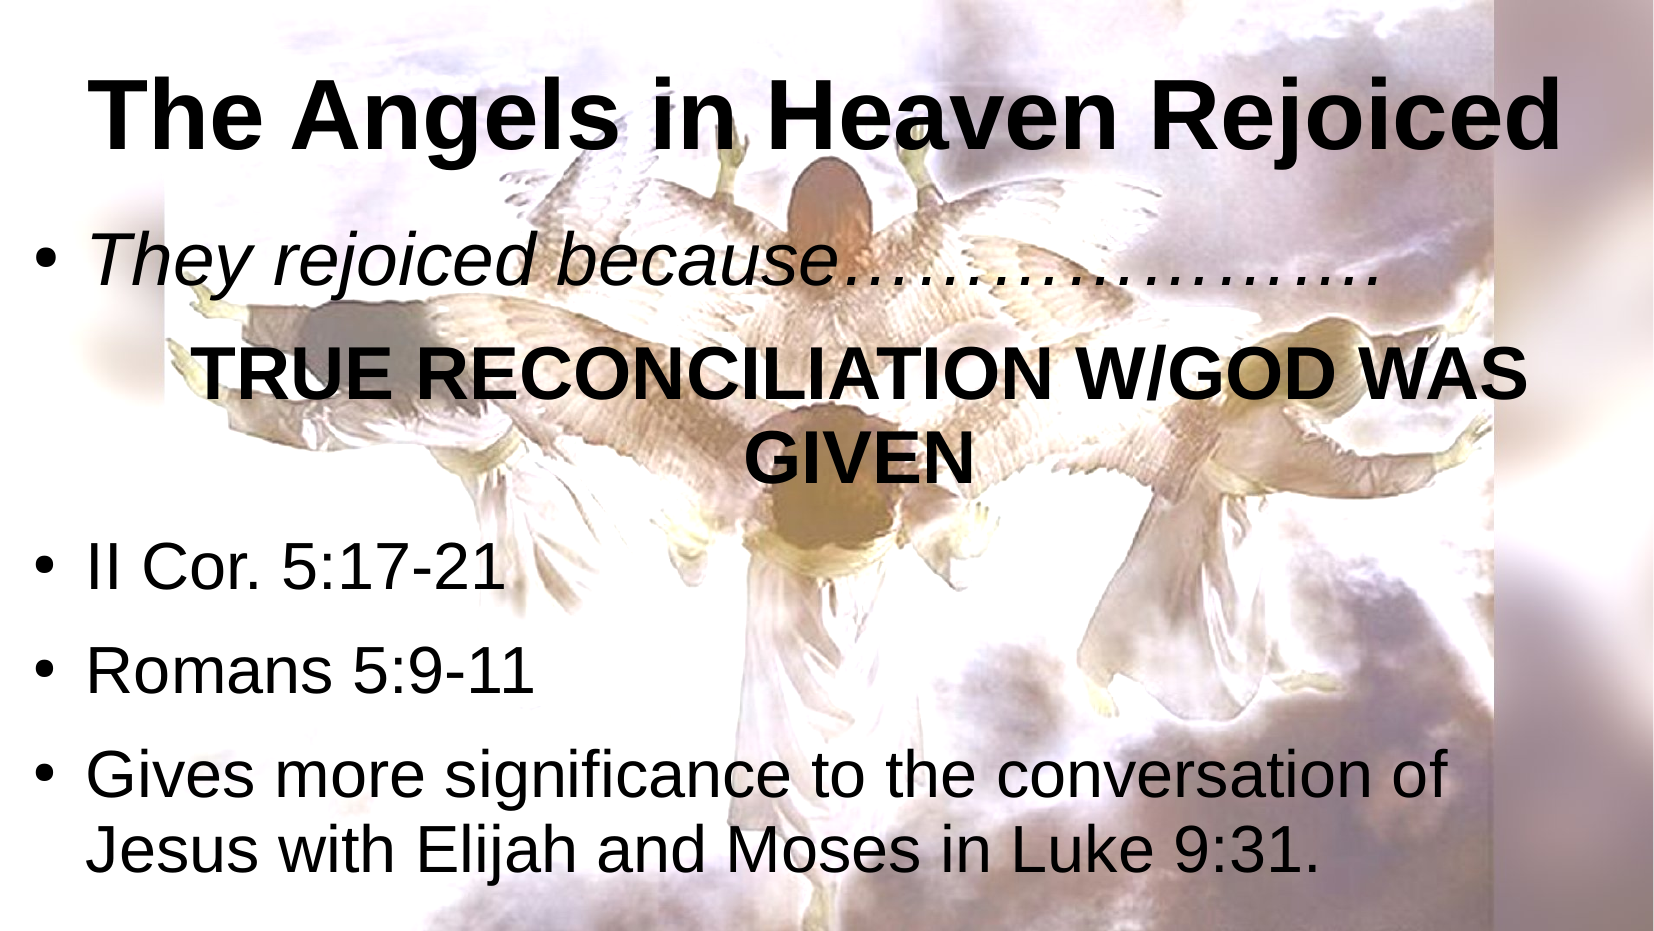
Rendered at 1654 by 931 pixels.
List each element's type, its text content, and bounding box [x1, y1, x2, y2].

picture [0, 0, 1654, 931]
title The Angels in Heaven Rejoiced [82, 37, 1571, 193]
list They rejoiced because…………………. TRUE RECONCILIATION W/GOD WAS GIVEN II Cor. 5:17-21 Romans 5:9-11 Gives more significance to the conversation of Jesus with Elijah and Moses in Luke 9:31. [15, 217, 1636, 916]
